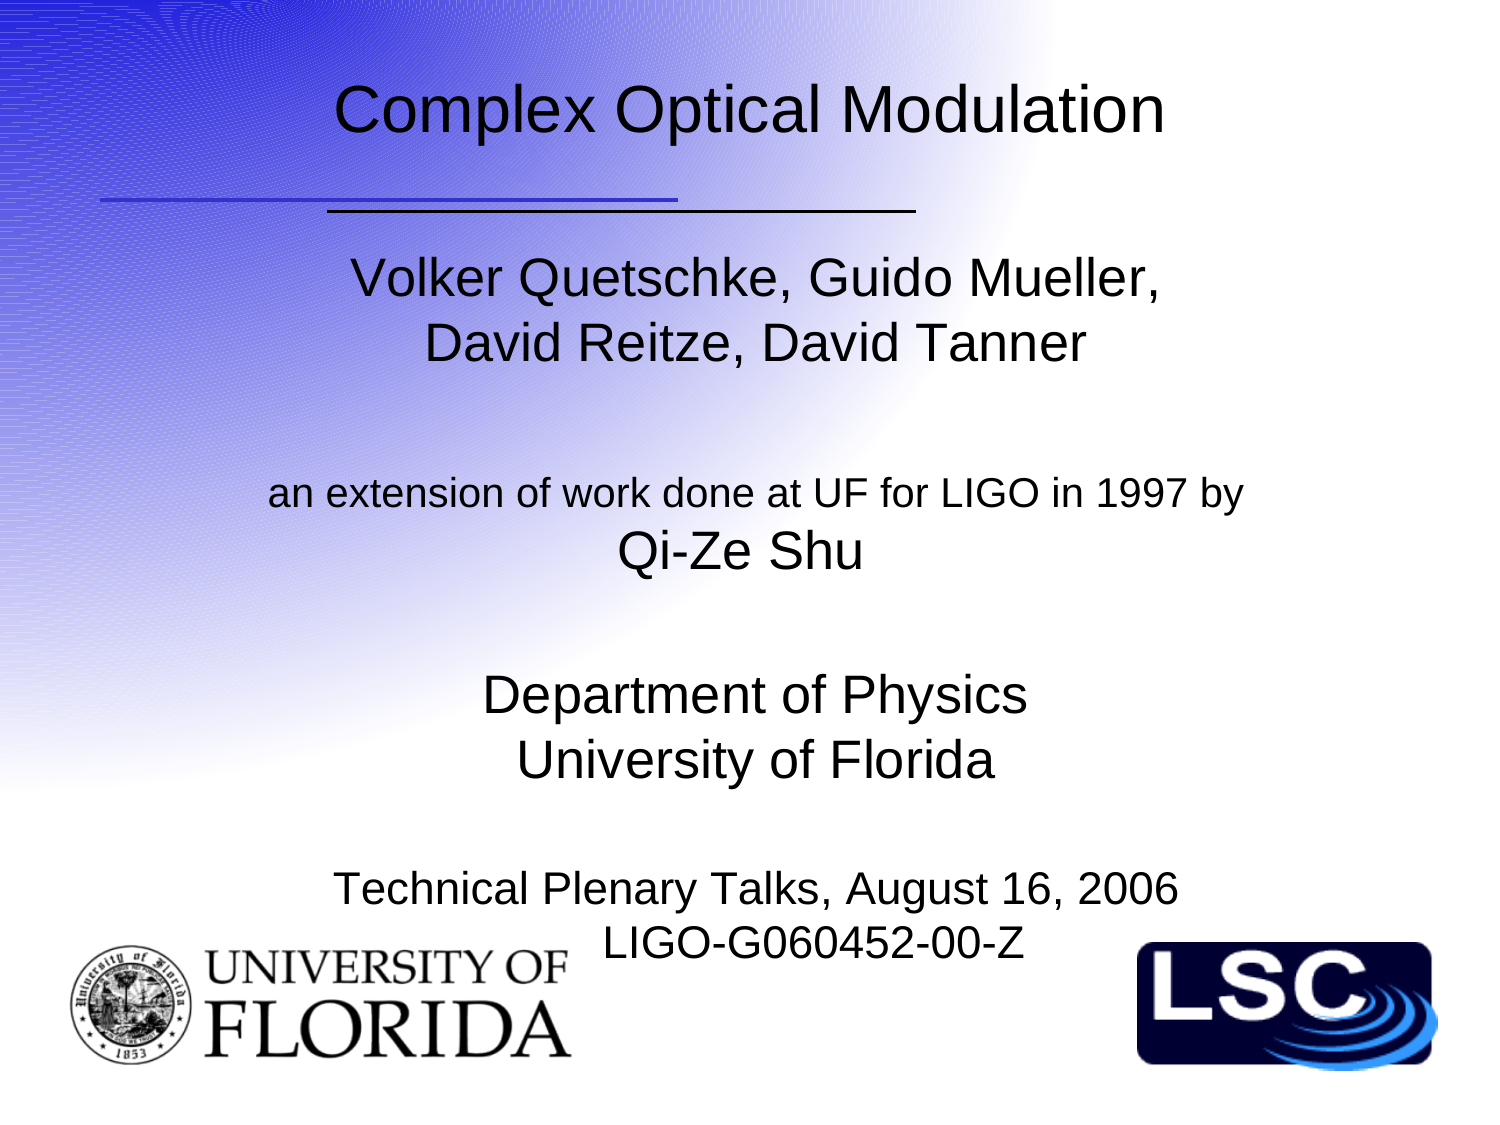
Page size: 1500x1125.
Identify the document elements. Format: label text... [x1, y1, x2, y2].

picture [1137, 942, 1438, 1071]
title Complex Optical Modulation [0, 21, 1500, 192]
subtitle Volker Quetschke, Guido Mueller, David Reitze, David Tanner an extension of work done at UF for LIGO in 1997 by Qi-Ze Shu Department of Physics University of Florida Technical Plenary Talks, August 16, 2006 LIGO-G060452-00-Z [75, 235, 1438, 1069]
picture [69, 942, 582, 1074]
